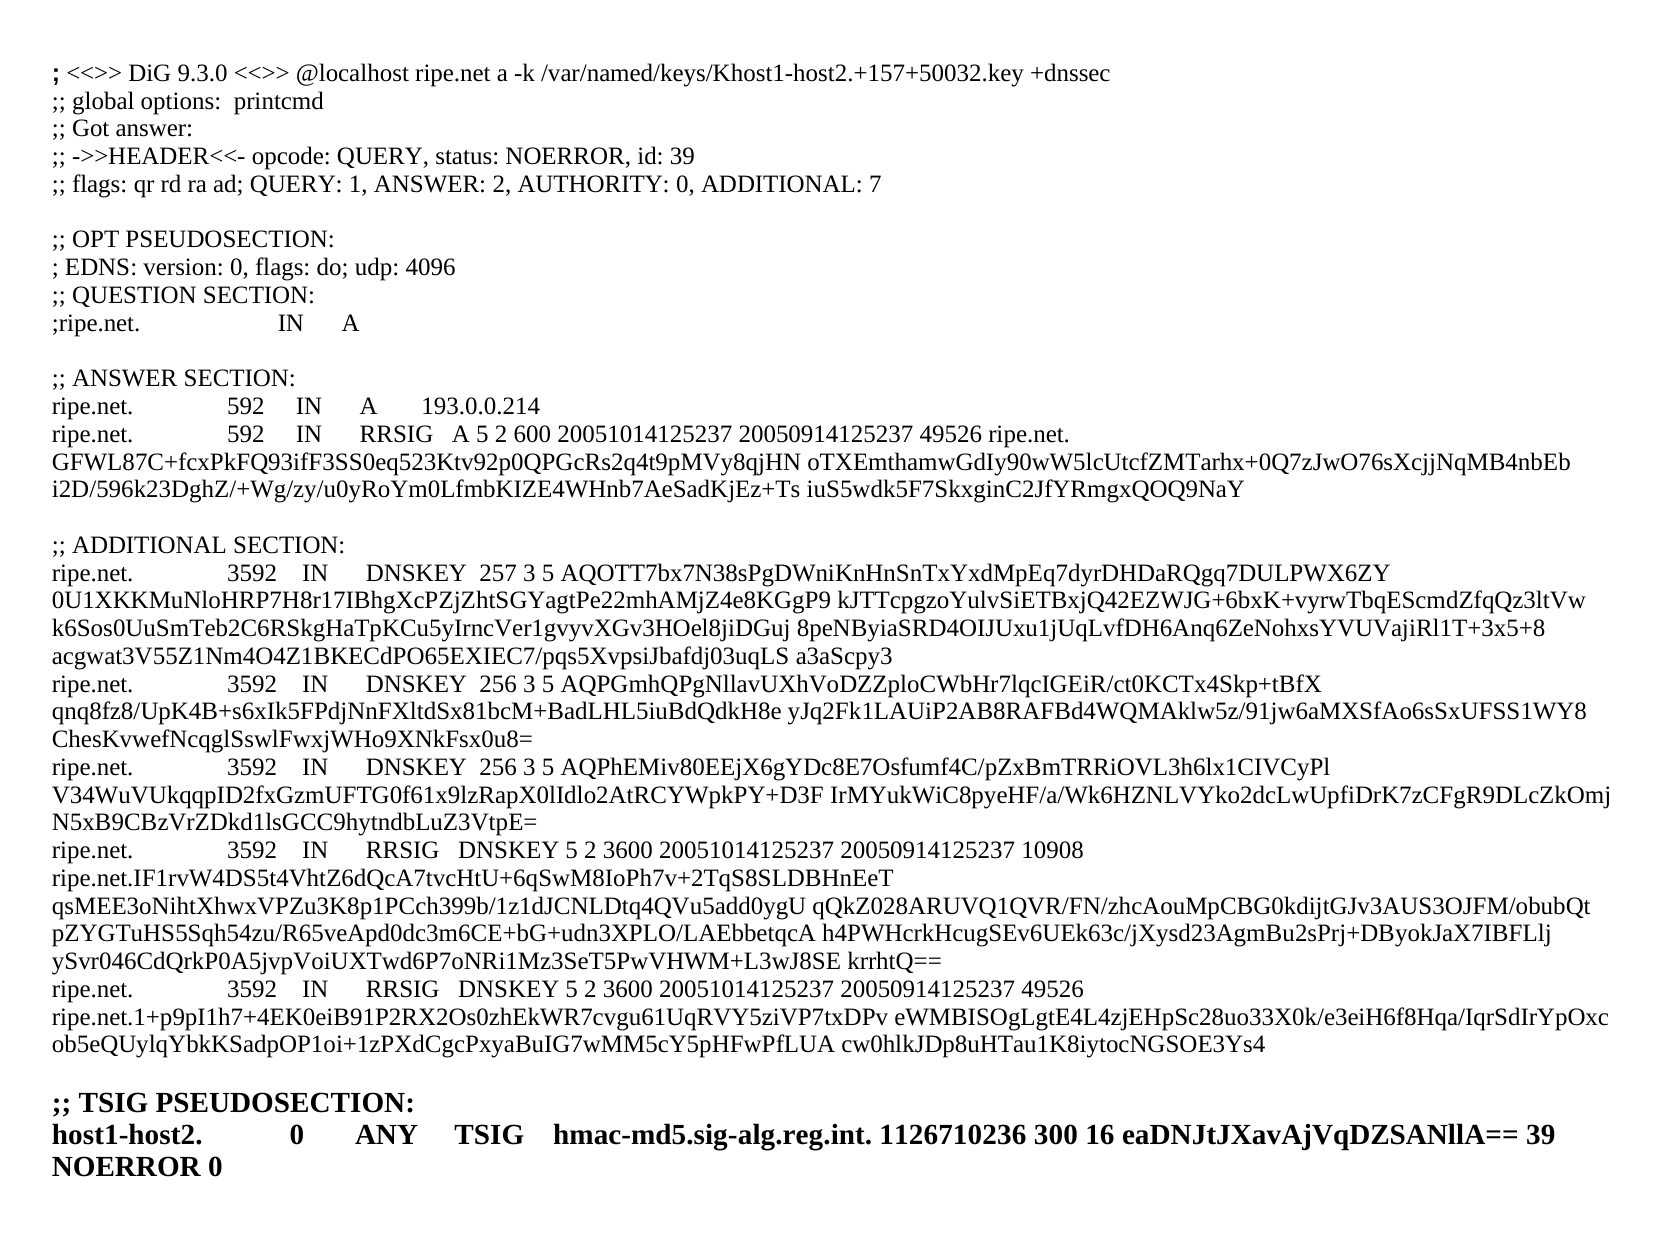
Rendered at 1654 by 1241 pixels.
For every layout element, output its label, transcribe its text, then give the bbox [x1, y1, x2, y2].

text_box ; <<>> DiG 9.3.0 <<>> @localhost ripe.net a -k /var/named/keys/Khost1-host2.+157+50032.key +dnssec ;; global options: printcmd ;; Got answer: ;; ->>HEADER<<- opcode: QUERY, status: NOERROR, id: 39 ;; flags: qr rd ra ad; QUERY: 1, ANSWER: 2, AUTHORITY: 0, ADDITIONAL: 7 ;; OPT PSEUDOSECTION: ; EDNS: version: 0, flags: do; udp: 4096 ;; QUESTION SECTION: ;ripe.net. IN A ;; ANSWER SECTION: ripe.net. 592 IN A 193.0.0.214 ripe.net. 592 IN RRSIG A 5 2 600 20051014125237 20050914125237 49526 ripe.net. GFWL87C+fcxPkFQ93ifF3SS0eq523Ktv92p0QPGcRs2q4t9pMVy8qjHN oTXEmthamwGdIy90wW5lcUtcfZMTarhx+0Q7zJwO76sXcjjNqMB4nbEb i2D/596k23DghZ/+Wg/zy/u0yRoYm0LfmbKIZE4WHnb7AeSadKjEz+Ts iuS5wdk5F7SkxginC2JfYRmgxQOQ9NaY ;; ADDITIONAL SECTION: ripe.net. 3592 IN DNSKEY 257 3 5 AQOTT7bx7N38sPgDWniKnHnSnTxYxdMpEq7dyrDHDaRQgq7DULPWX6ZY 0U1XKKMuNloHRP7H8r17IBhgXcPZjZhtSGYagtPe22mhAMjZ4e8KGgP9 kJTTcpgzoYulvSiETBxjQ42EZWJG+6bxK+vyrwTbqEScmdZfqQz3ltVw k6Sos0UuSmTeb2C6RSkgHaTpKCu5yIrncVer1gvyvXGv3HOel8jiDGuj 8peNByiaSRD4OIJUxu1jUqLvfDH6Anq6ZeNohxsYVUVajiRl1T+3x5+8 acgwat3V55Z1Nm4O4Z1BKECdPO65EXIEC7/pqs5XvpsiJbafdj03uqLS a3aScpy3 ripe.net. 3592 IN DNSKEY 256 3 5 AQPGmhQPgNllavUXhVoDZZploCWbHr7lqcIGEiR/ct0KCTx4Skp+tBfX qnq8fz8/UpK4B+s6xIk5FPdjNnFXltdSx81bcM+BadLHL5iuBdQdkH8e yJq2Fk1LAUiP2AB8RAFBd4WQMAklw5z/91jw6aMXSfAo6sSxUFSS1WY8 ChesKvwefNcqglSswlFwxjWHo9XNkFsx0u8= ripe.net. 3592 IN DNSKEY 256 3 5 AQPhEMiv80EEjX6gYDc8E7Osfumf4C/pZxBmTRRiOVL3h6lx1CIVCyPl V34WuVUkqqpID2fxGzmUFTG0f61x9lzRapX0lIdlo2AtRCYWpkPY+D3F IrMYukWiC8pyeHF/a/Wk6HZNLVYko2dcLwUpfiDrK7zCFgR9DLcZkOmj N5xB9CBzVrZDkd1lsGCC9hytndbLuZ3VtpE= ripe.net. 3592 IN RRSIG DNSKEY 5 2 3600 20051014125237 20050914125237 10908 ripe.net.IF1rvW4DS5t4VhtZ6dQcA7tvcHtU+6qSwM8IoPh7v+2TqS8SLDBHnEeT qsMEE3oNihtXhwxVPZu3K8p1PCch399b/1z1dJCNLDtq4QVu5add0ygU qQkZ028ARUVQ1QVR/FN/zhcAouMpCBG0kdijtGJv3AUS3OJFM/obubQt pZYGTuHS5Sqh54zu/R65veApd0dc3m6CE+bG+udn3XPLO/LAEbbetqcA h4PWHcrkHcugSEv6UEk63c/jXysd23AgmBu2sPrj+DByokJaX7IBFLlj ySvr046CdQrkP0A5jvpVoiUXTwd6P7oNRi1Mz3SeT5PwVHWM+L3wJ8SE krrhtQ== ripe.net. 3592 IN RRSIG DNSKEY 5 2 3600 20051014125237 20050914125237 49526 ripe.net.1+p9pI1h7+4EK0eiB91P2RX2Os0zhEkWR7cvgu61UqRVY5ziVP7txDPv eWMBISOgLgtE4L4zjEHpSc28uo33X0k/e3eiH6f8Hqa/IqrSdIrYpOxc ob5eQUylqYbkKSadpOP1oi+1zPXdCgcPxyaBuIG7wMM5cY5pHFwPfLUA cw0hlkJDp8uHTau1K8iytocNGSOE3Ys4 ;; TSIG PSEUDOSECTION: host1-host2. 0 ANY TSIG hmac-md5.sig-alg.reg.int. 1126710236 300 16 eaDNJtJXavAjVqDZSANllA== 39 NOERROR 0 [51, 26, 1629, 1241]
